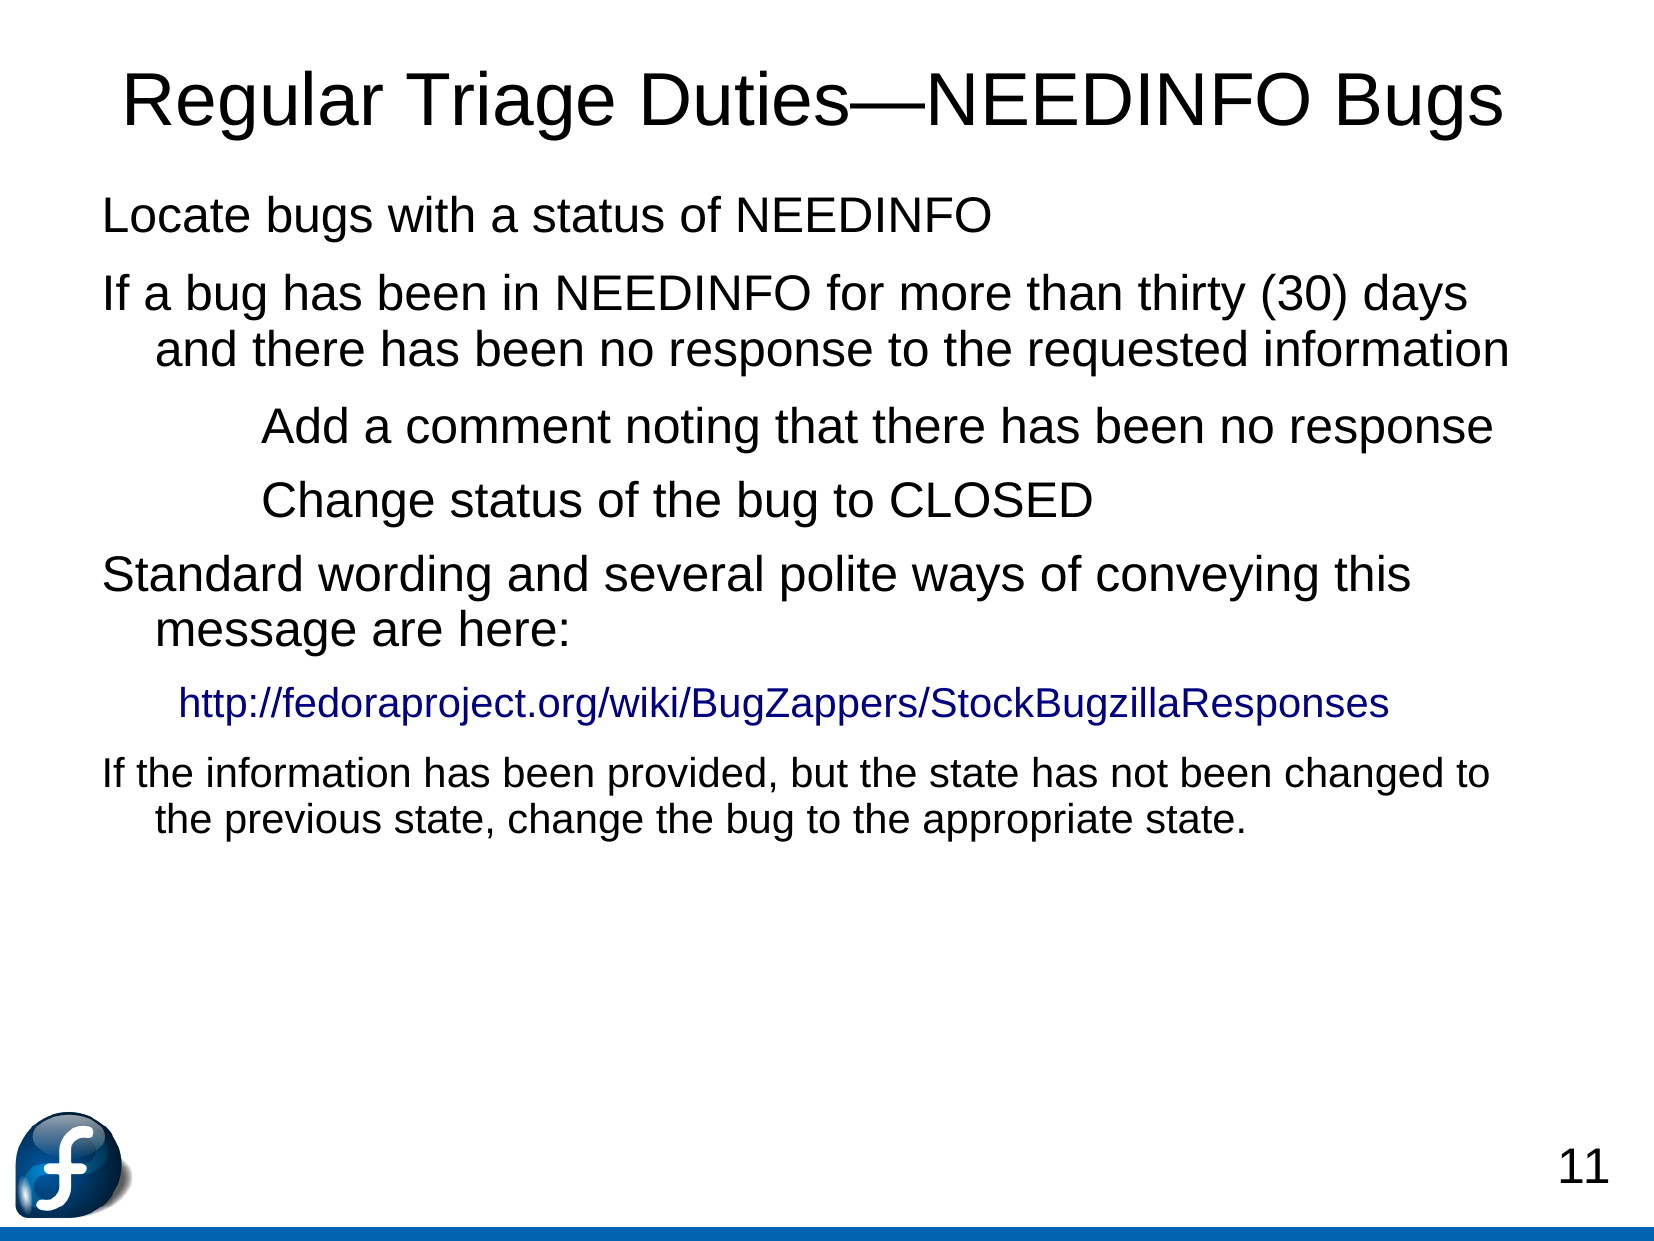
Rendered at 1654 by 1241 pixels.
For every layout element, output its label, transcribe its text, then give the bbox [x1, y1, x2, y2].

title Regular Triage Duties—NEEDINFO Bugs [121, 37, 1533, 161]
list Locate bugs with a status of NEEDINFO If a bug has been in NEEDINFO for more than thirty (30) days and there has been no response to the requested information Add a comment noting that there has been no response Change status of the bug to CLOSED Standard wording and several polite ways of conveying this message are here: http://fedoraproject.org/wiki/BugZappers/StockBugzillaResponses If the information has been provided, but the state has not been changed to the previous state, change the bug to the appropriate state. [83, 187, 1538, 1126]
picture [11, 1105, 133, 1227]
text_box 21 [1384, 1137, 1613, 1201]
